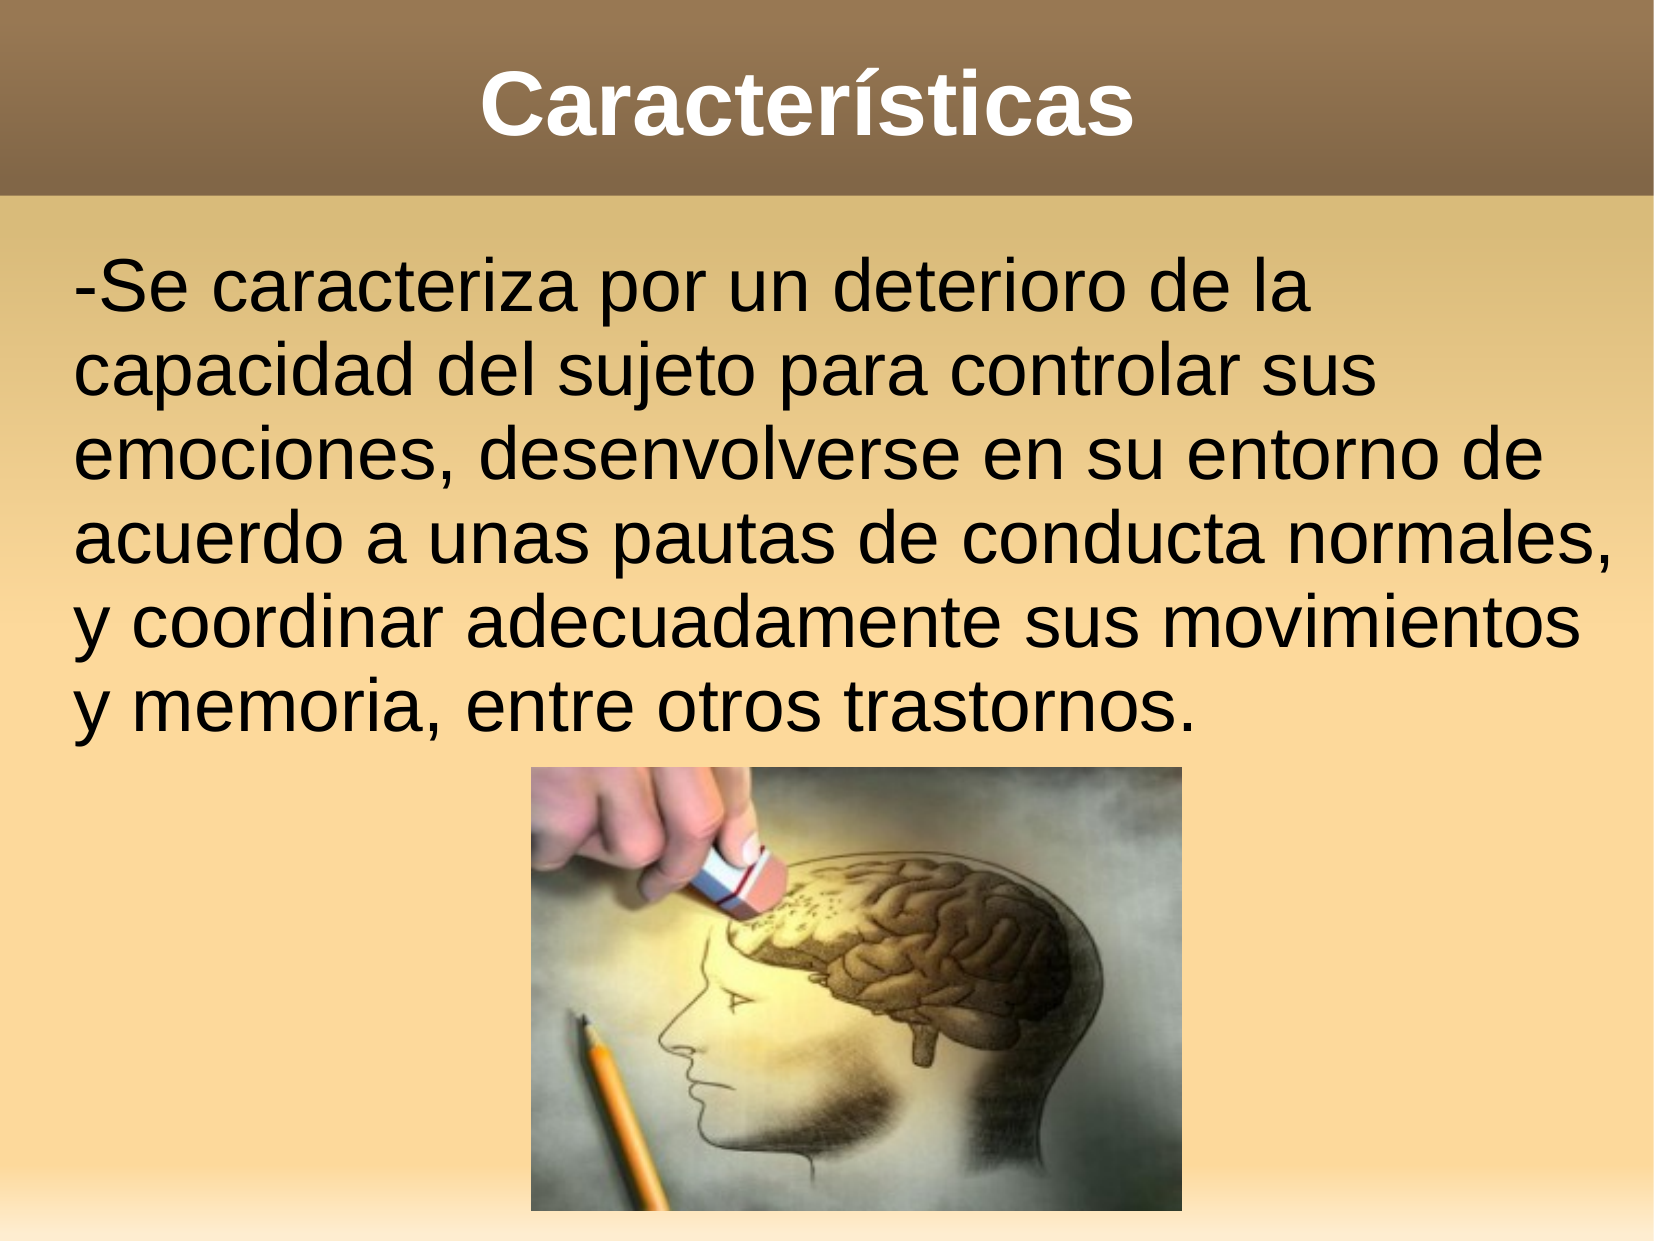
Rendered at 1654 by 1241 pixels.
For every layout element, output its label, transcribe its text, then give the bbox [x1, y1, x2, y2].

picture [0, 0, 1654, 1241]
title Características [76, 7, 1565, 200]
text_box -Se caracteriza por un deterioro de la capacidad del sujeto para controlar sus emociones, desenvolverse en su entorno de acuerdo a unas pautas de conducta normales, y coordinar adecuadamente sus movimientos y memoria, entre otros trastornos. [59, 236, 1652, 975]
